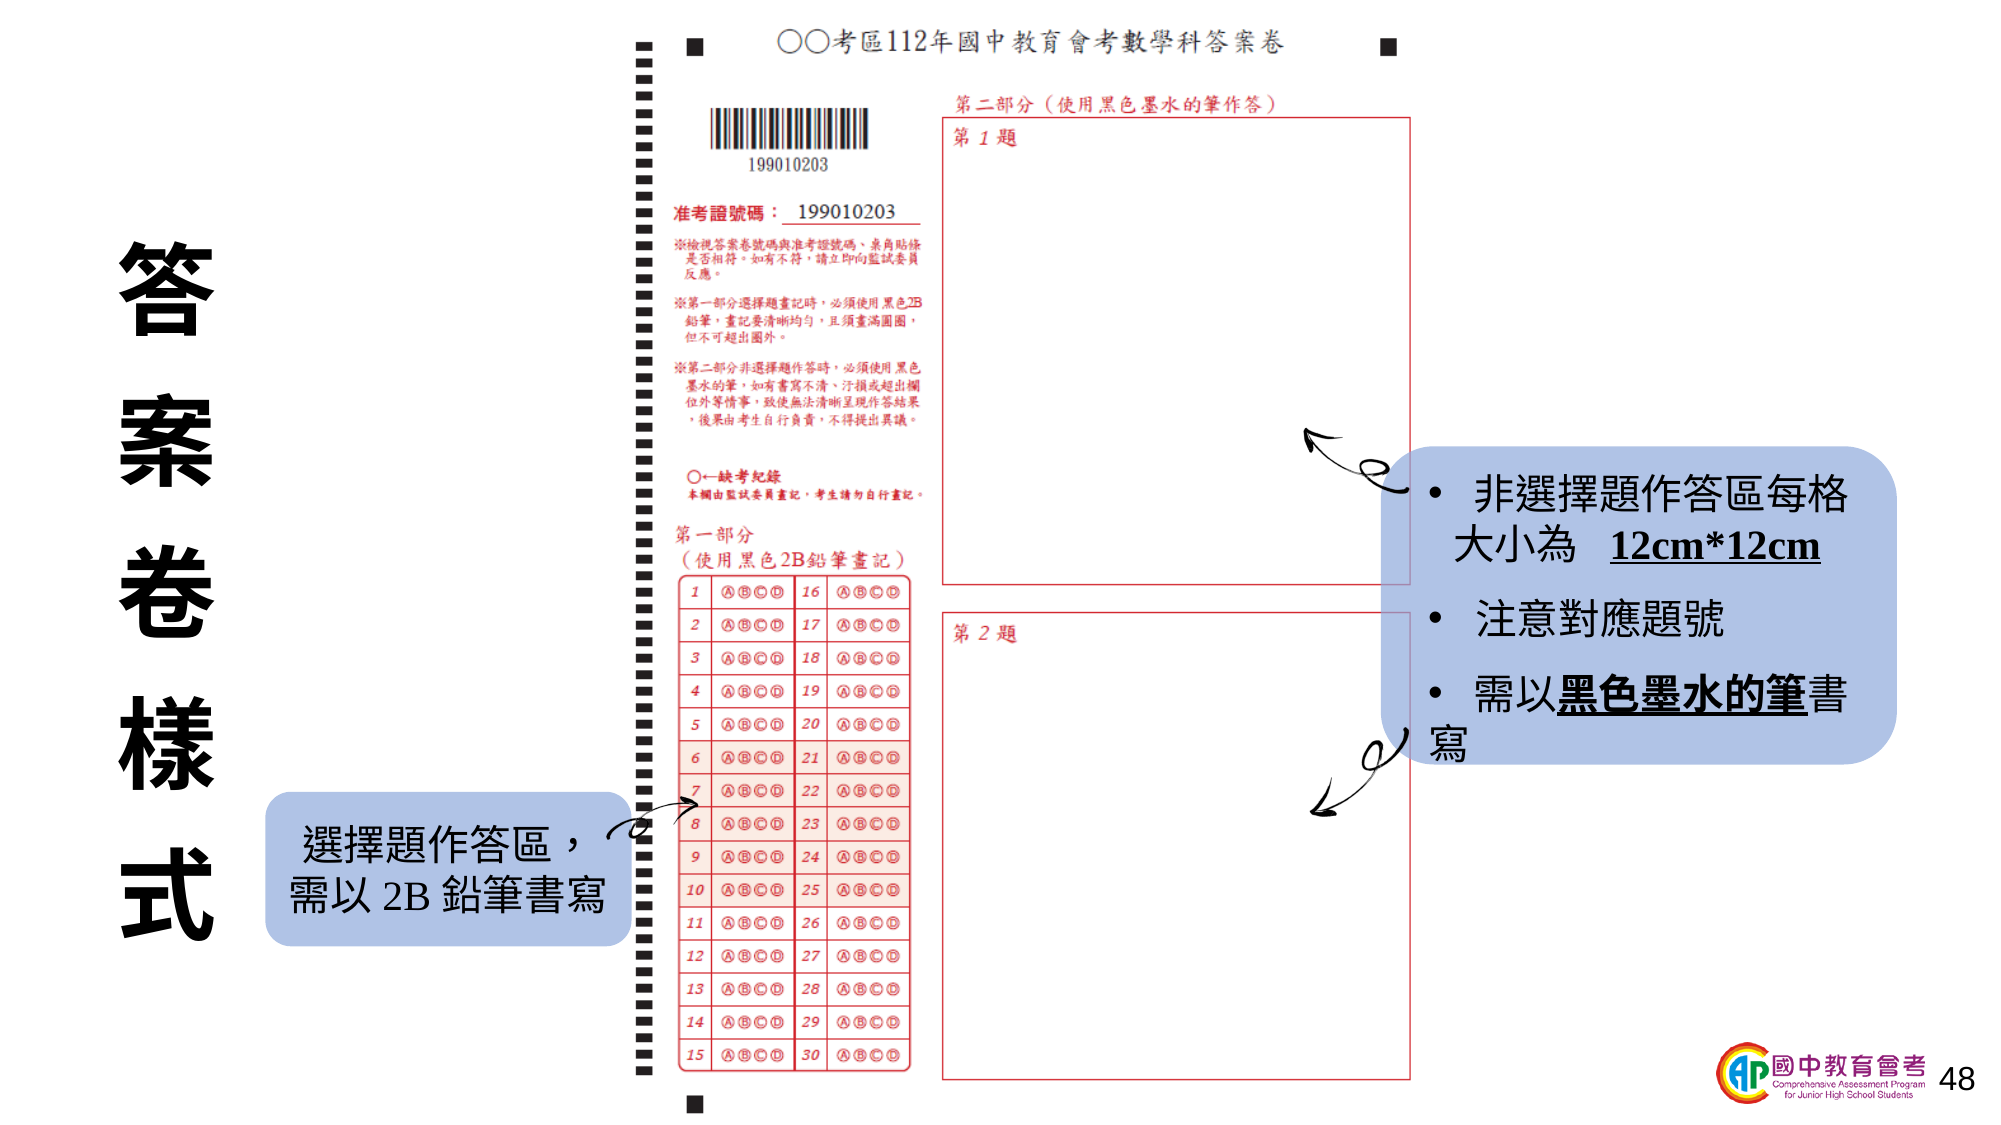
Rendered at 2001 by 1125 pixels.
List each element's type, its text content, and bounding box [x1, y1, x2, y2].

text_box 非選擇題作答區每格 大小為 12cm*12cm 注意對應題號 需以黑色墨水的筆書寫 [1380, 446, 1897, 765]
text_box 答 案 卷 樣 式 [64, 95, 246, 1084]
text_box 選擇題作答區， 需以2B鉛筆書寫 [265, 791, 632, 947]
picture [605, 0, 1435, 1125]
text_box 48 [1923, 1047, 2000, 1108]
